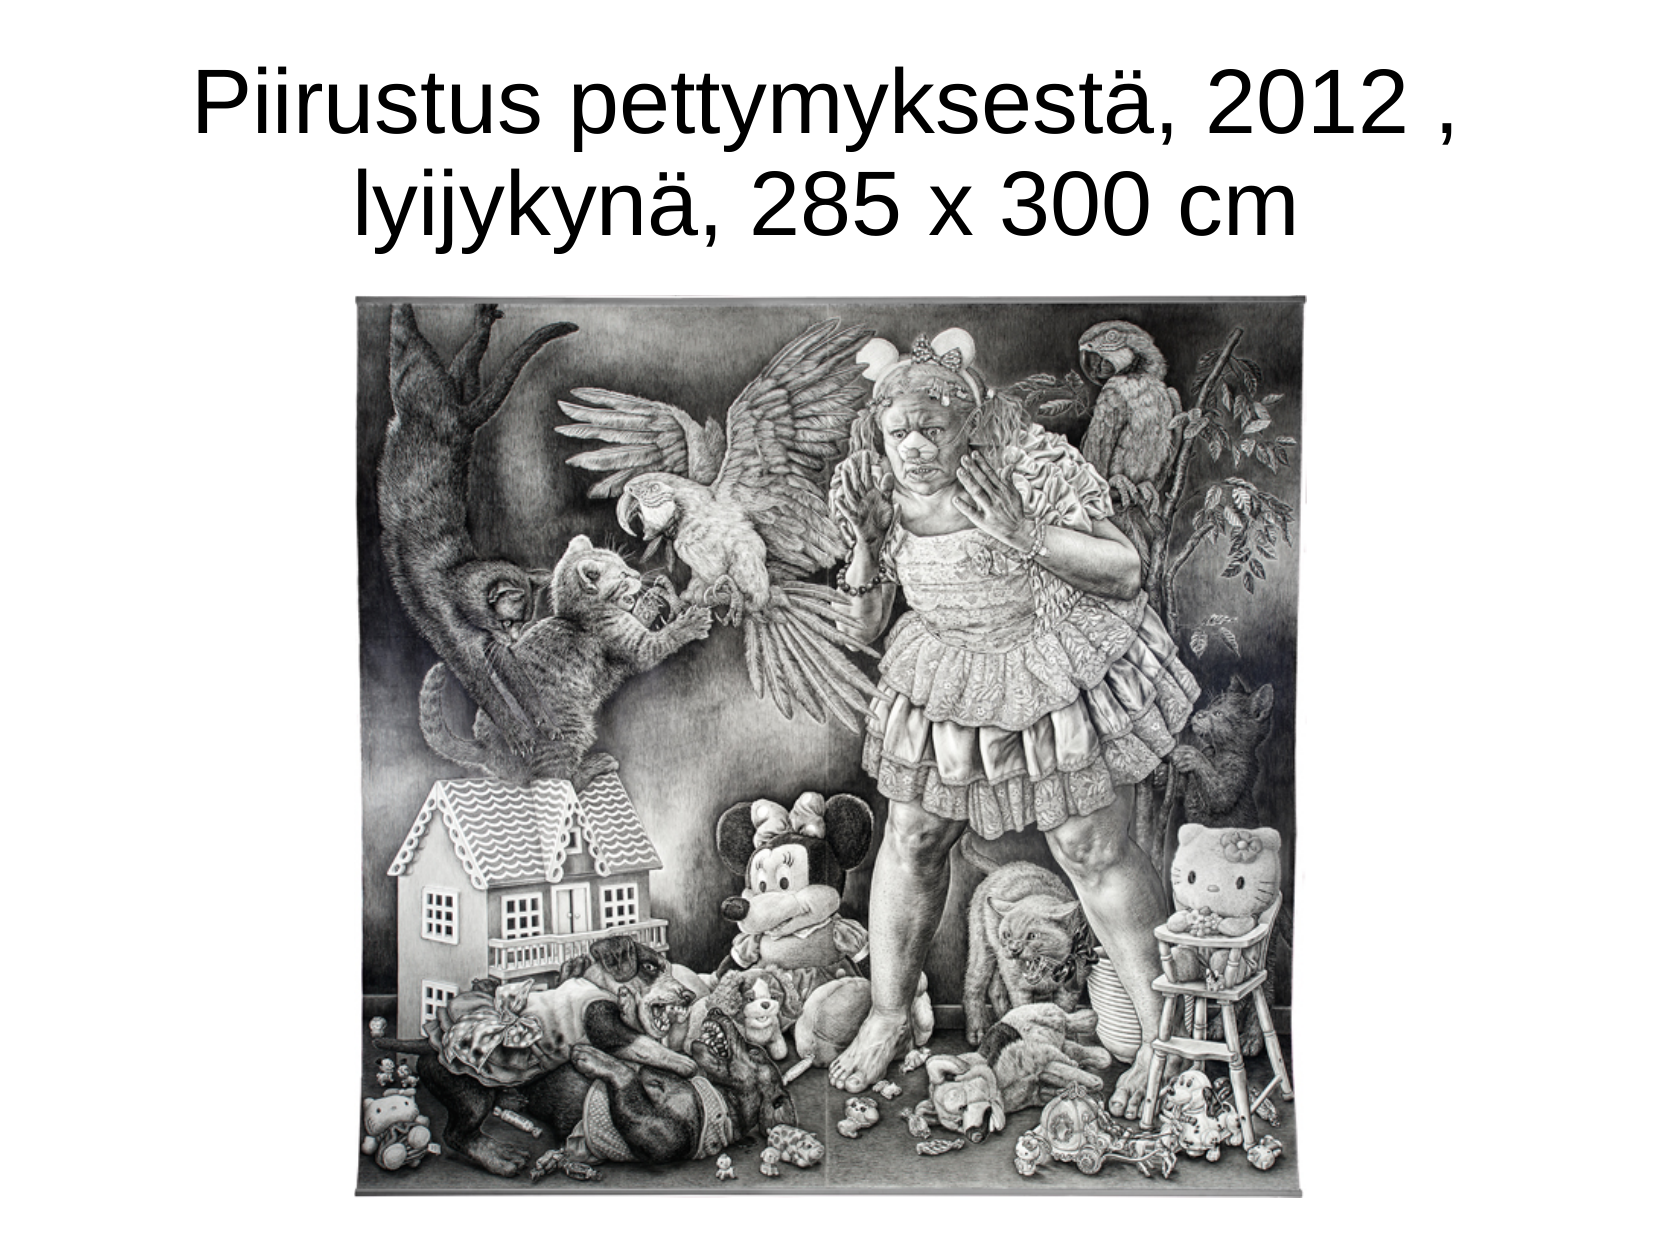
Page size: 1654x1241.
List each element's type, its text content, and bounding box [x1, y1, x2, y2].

picture [354, 295, 1307, 1199]
title Piirustus pettymyksestä, 2012 , lyijykynä, 285 x 300 cm [82, 49, 1571, 257]
